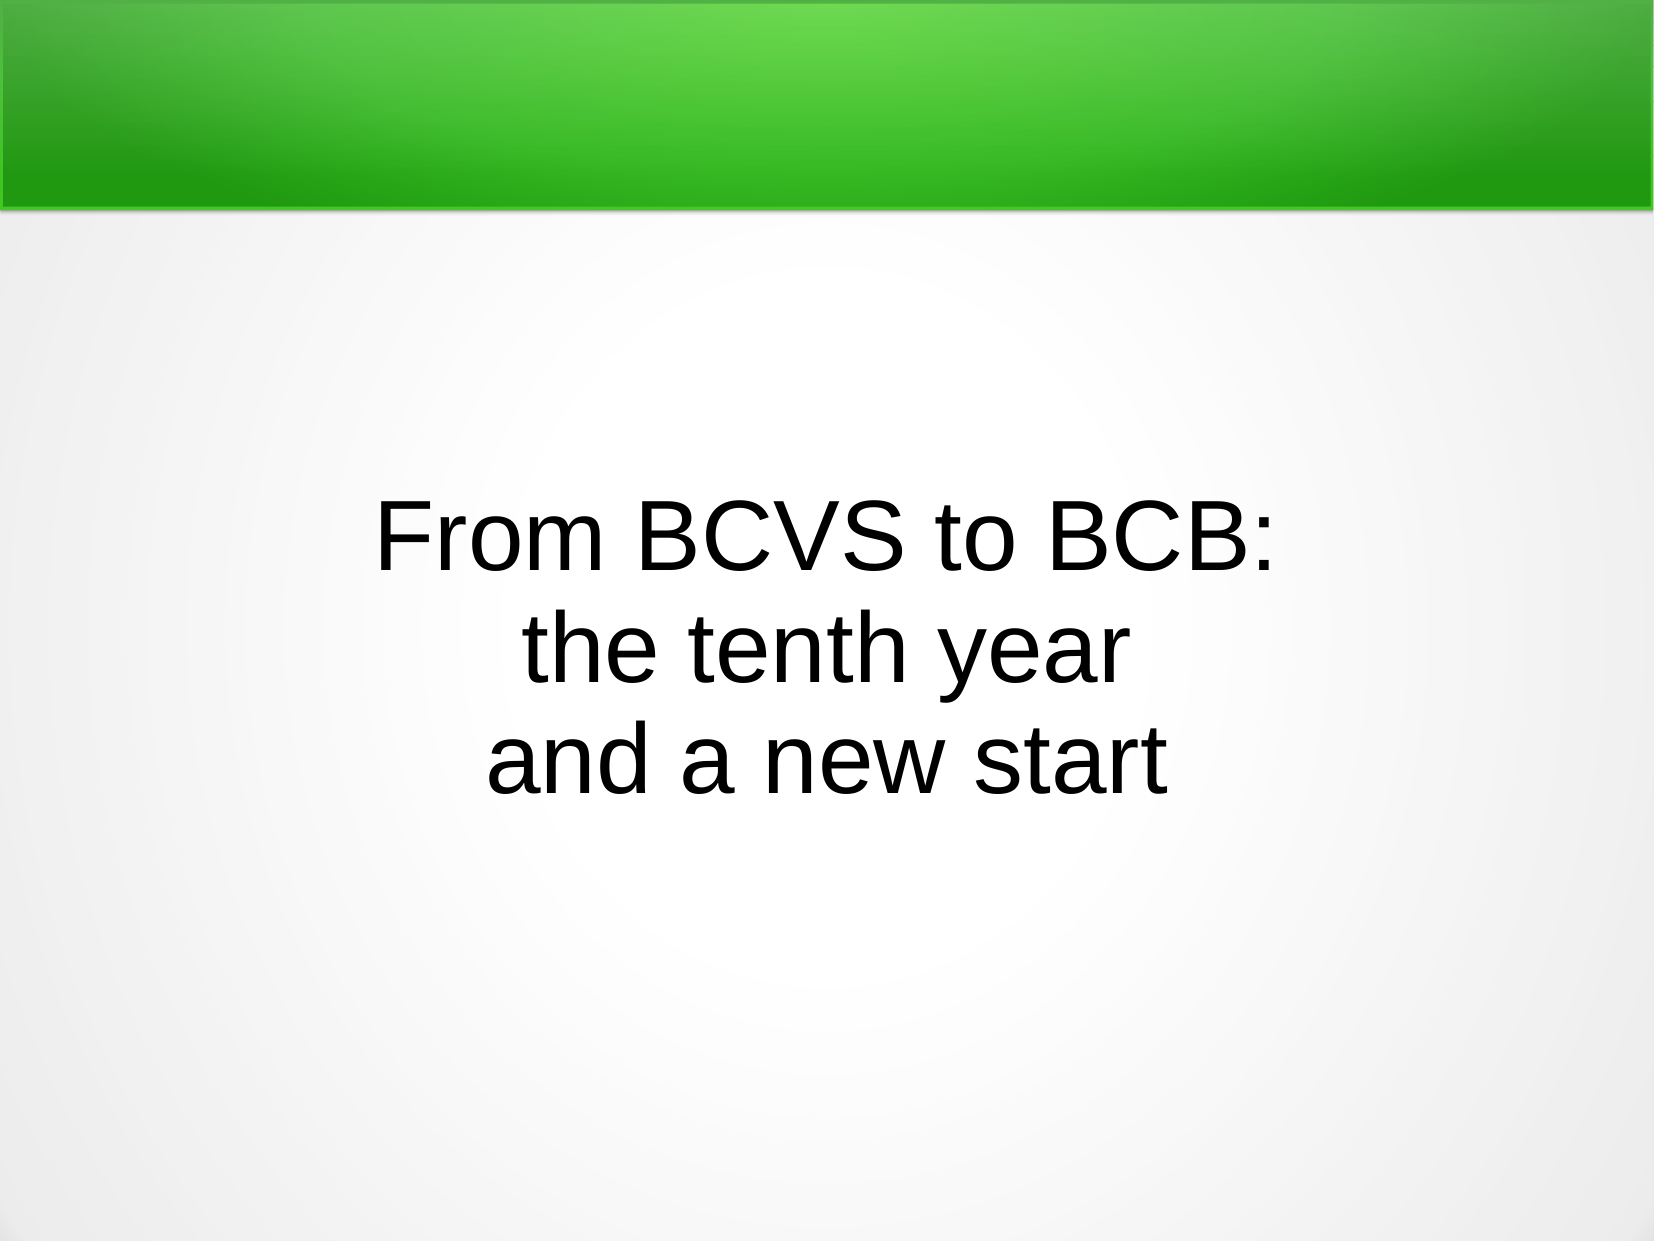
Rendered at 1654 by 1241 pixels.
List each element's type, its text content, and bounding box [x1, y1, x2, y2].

subtitle From BCVS to BCB: the tenth year and a new start [82, 318, 1571, 977]
